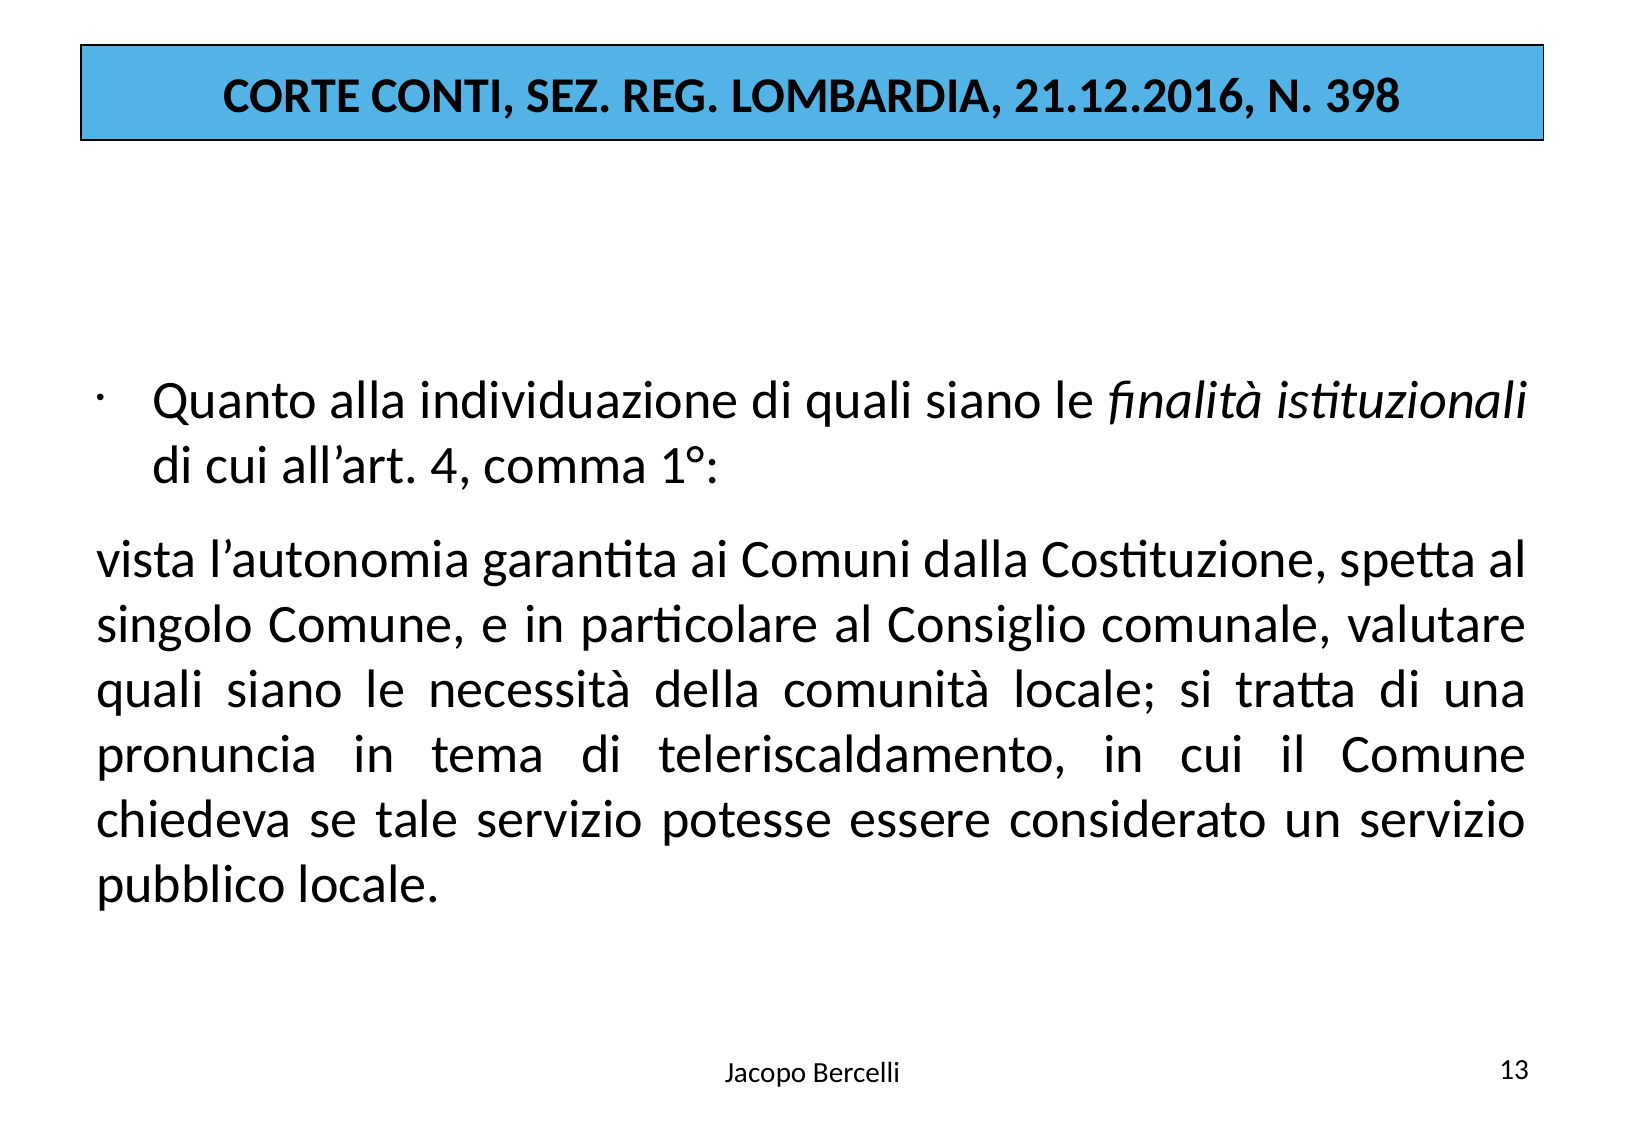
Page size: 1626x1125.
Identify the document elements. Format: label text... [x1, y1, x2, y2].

title CORTE CONTI, SEZ. REG. LOMBARDIA, 21.12.2016, N. 398 [81, 45, 1544, 141]
slide_number <numero> [1164, 1042, 1544, 1103]
text_box Jacopo Bercelli [633, 1046, 992, 1097]
list Quanto alla individuazione di quali siano le finalità istituzionali di cui all’art. 4, comma 1°: vista l’autonomia garantita ai Comuni dalla Costituzione, spetta al singolo Comune, e in particolare al Consiglio comunale, valutare quali siano le necessità della comunità locale; si tratta di una pronuncia in tema di teleriscaldamento, in cui il Comune chiedeva se tale servizio potesse essere considerato un servizio pubblico locale. [81, 262, 1544, 1005]
